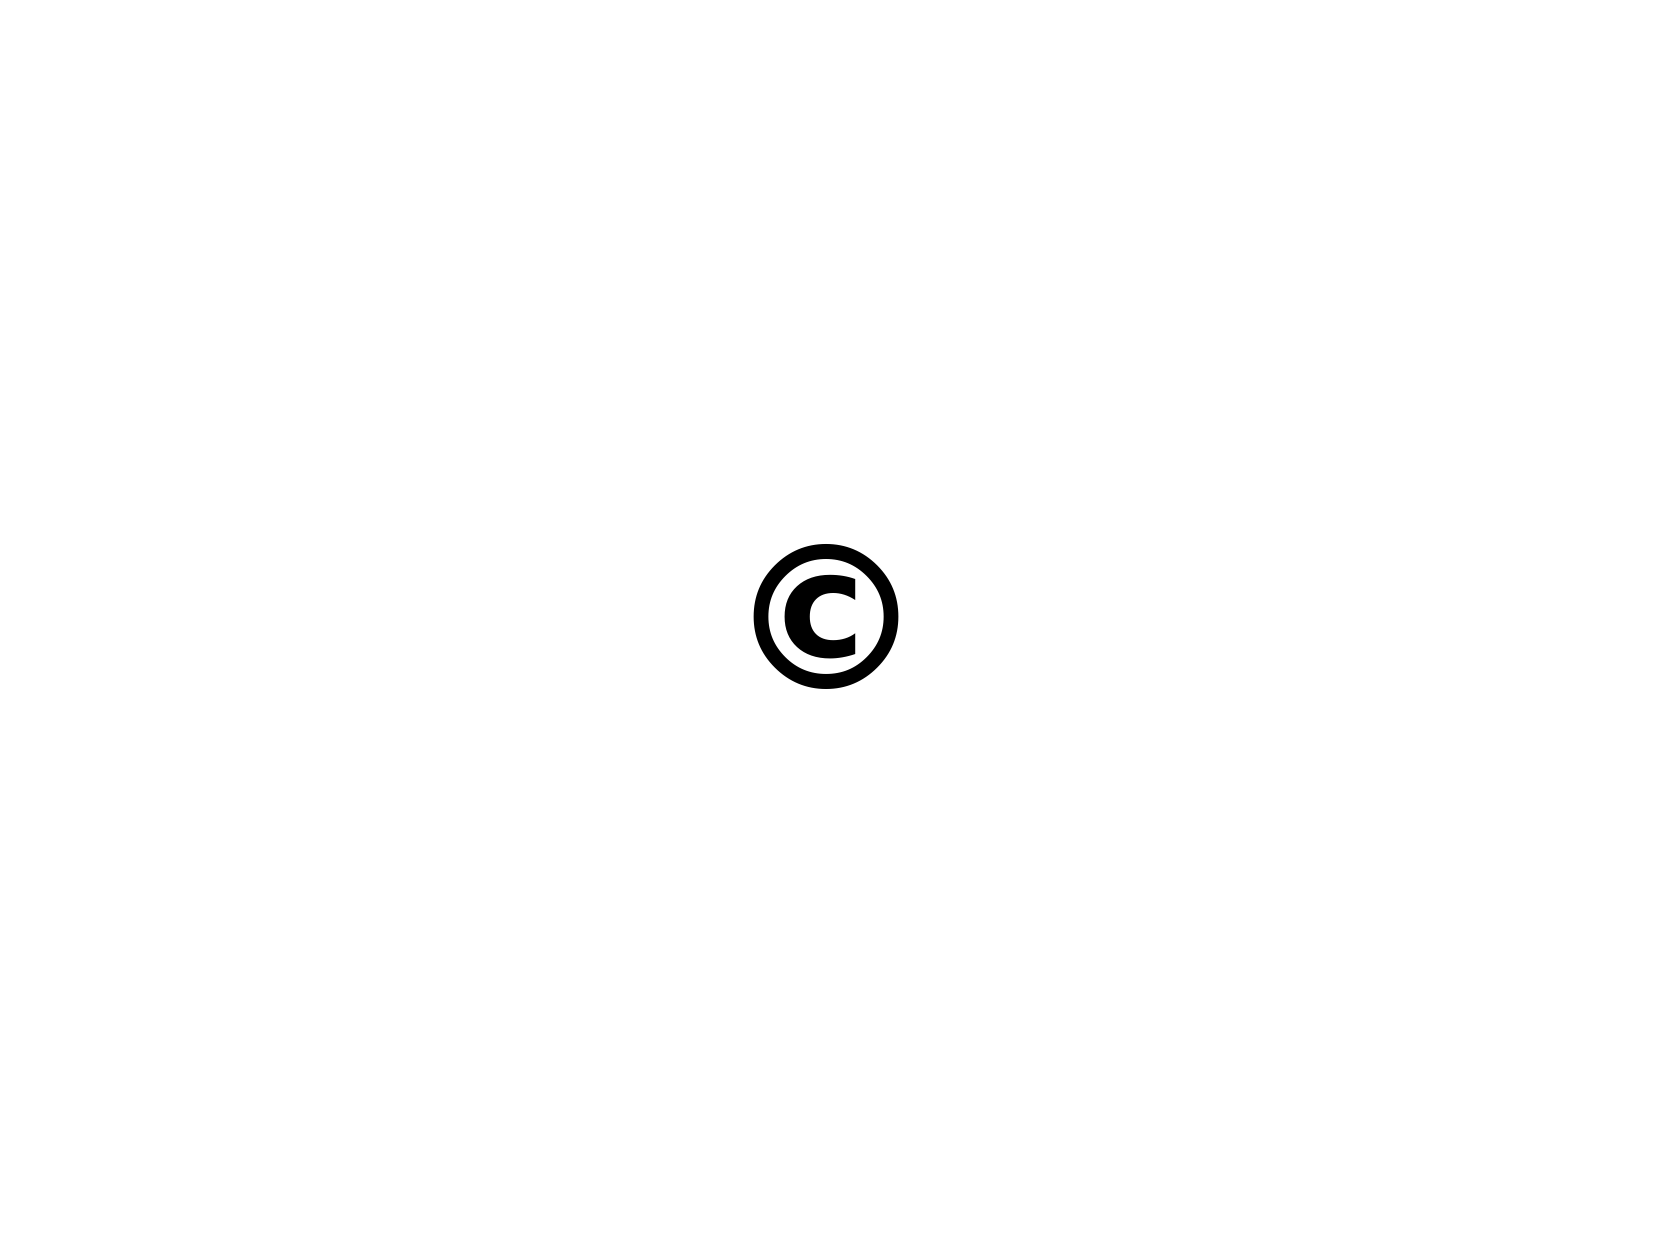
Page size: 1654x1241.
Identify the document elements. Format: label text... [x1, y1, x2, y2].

subtitle © [0, 0, 1654, 1241]
